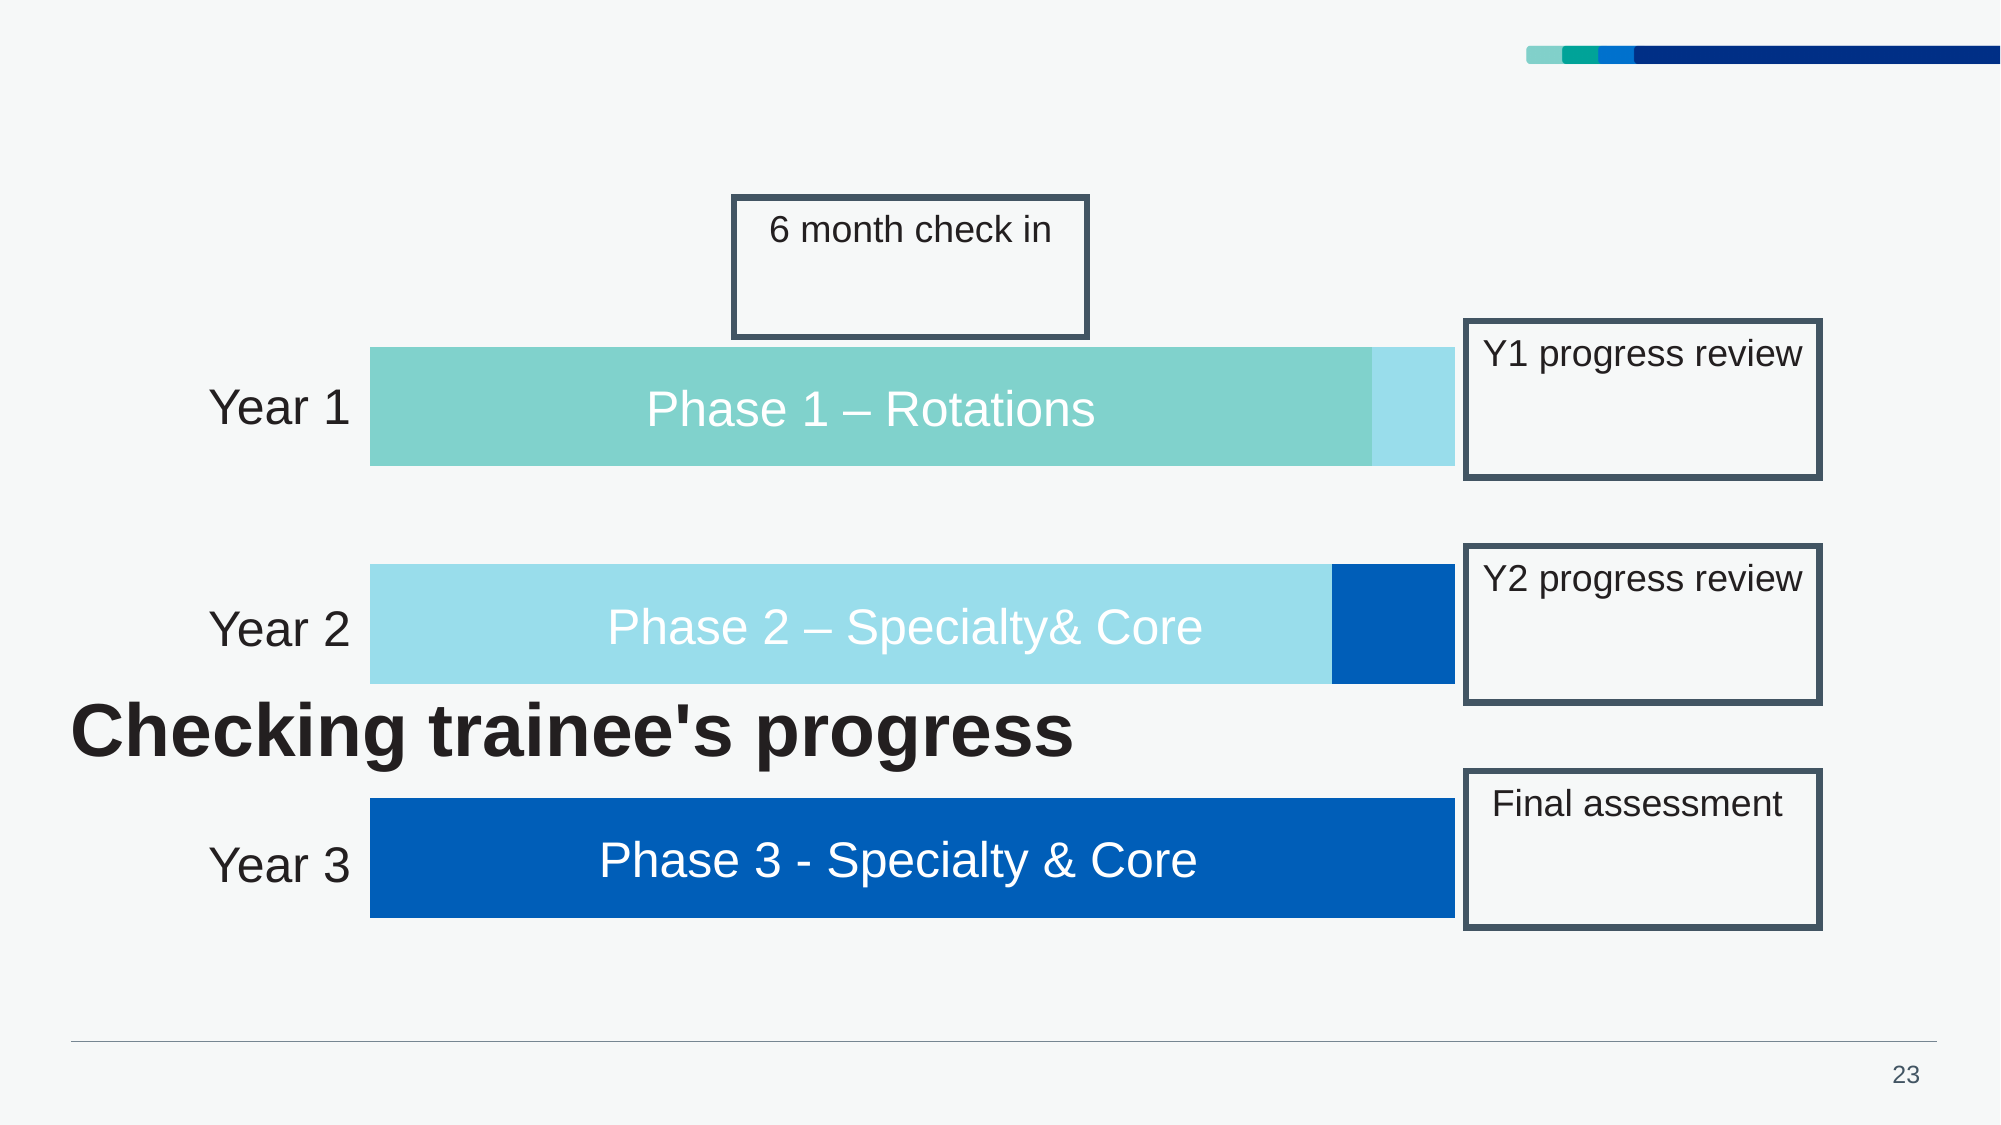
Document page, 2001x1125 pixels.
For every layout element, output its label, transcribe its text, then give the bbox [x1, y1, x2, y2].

text_box Phase 1 – Rotations [370, 347, 1372, 466]
text_box Phase 3 - Specialty & Core [370, 798, 1455, 918]
text_box Final assessment [1466, 771, 1820, 928]
text_box Y1 progress review [1466, 321, 1820, 478]
text_box Year 2 [193, 588, 371, 665]
text_box [1372, 347, 1455, 466]
text_box [1332, 564, 1455, 684]
text_box Phase 2 – Specialty& Core [370, 564, 1332, 684]
text_box Y2 progress review [1466, 546, 1820, 703]
text_box Year 3 [193, 825, 371, 901]
text_box Year 1 [193, 366, 370, 443]
text_box 6 month check in [734, 197, 1088, 338]
title Checking trainee's progress [70, 70, 1942, 213]
